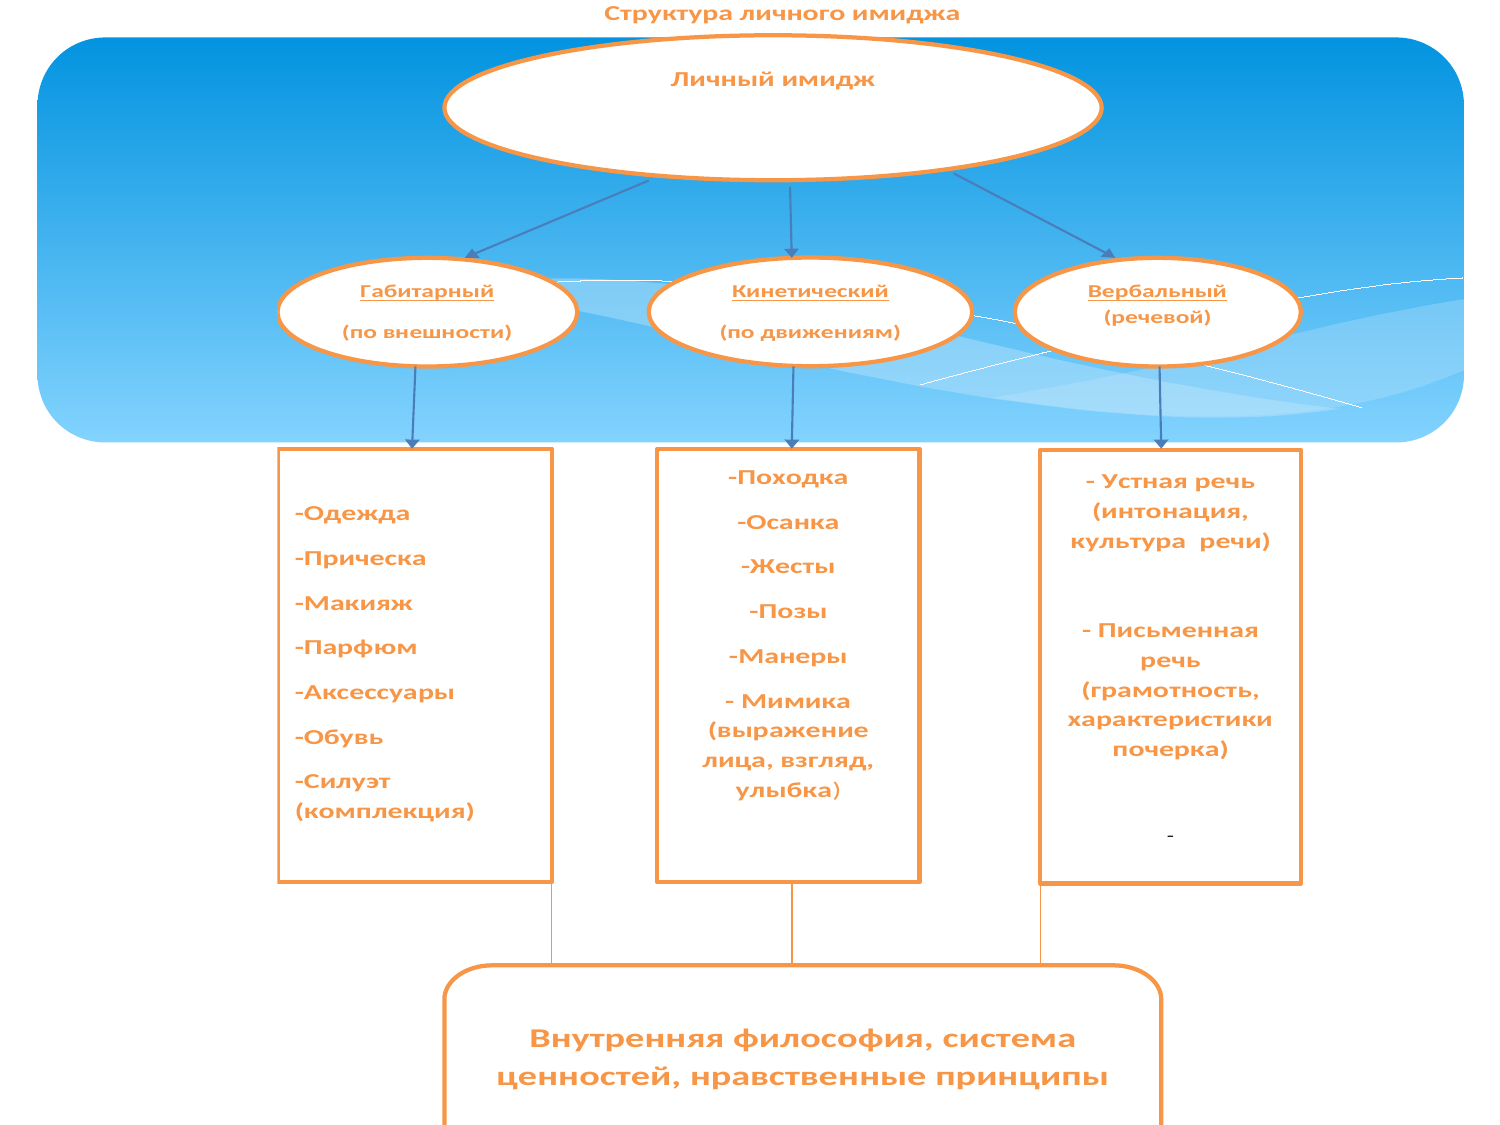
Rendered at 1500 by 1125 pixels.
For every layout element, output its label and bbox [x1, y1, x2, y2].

picture [277, 0, 1306, 1125]
title [75, 55, 277, 261]
title [1306, 55, 1425, 261]
